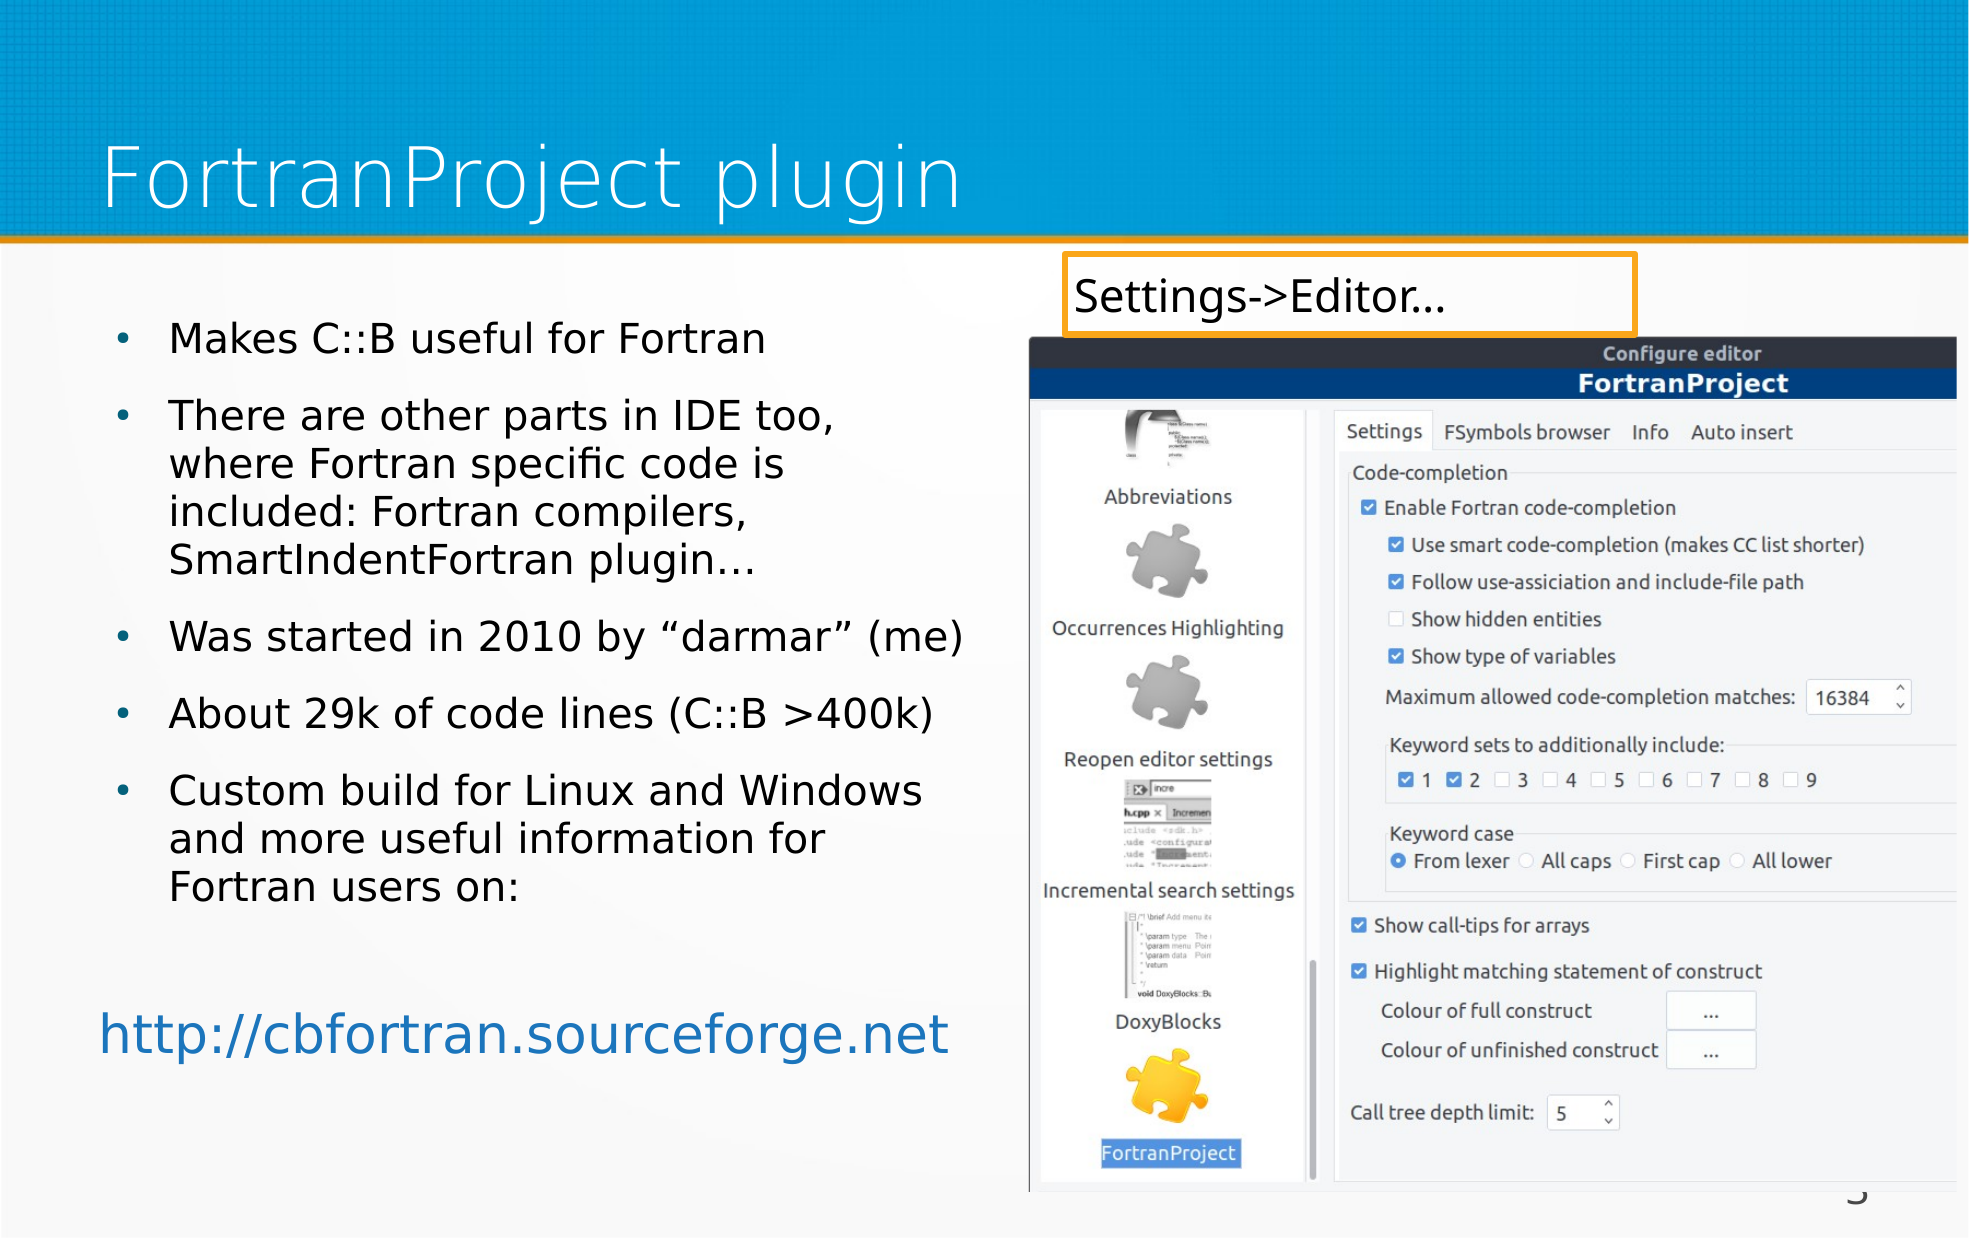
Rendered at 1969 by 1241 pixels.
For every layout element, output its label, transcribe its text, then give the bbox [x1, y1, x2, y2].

text_box Settings->Editor... [1065, 258, 1636, 331]
picture [0, 233, 1969, 1241]
list Makes C::B useful for Fortran There are other parts in IDE too, where Fortran specific code is included: Fortran compilers, SmartIndentFortran plugin… Was started in 2010 by “darmar” (me) About 29k of code lines (C::B >400k) Custom build for Linux and Windows and more useful information for Fortran users on: http://cbfortran.sourceforge.net [98, 315, 976, 1081]
title FortranProject plugin [98, 19, 1870, 227]
